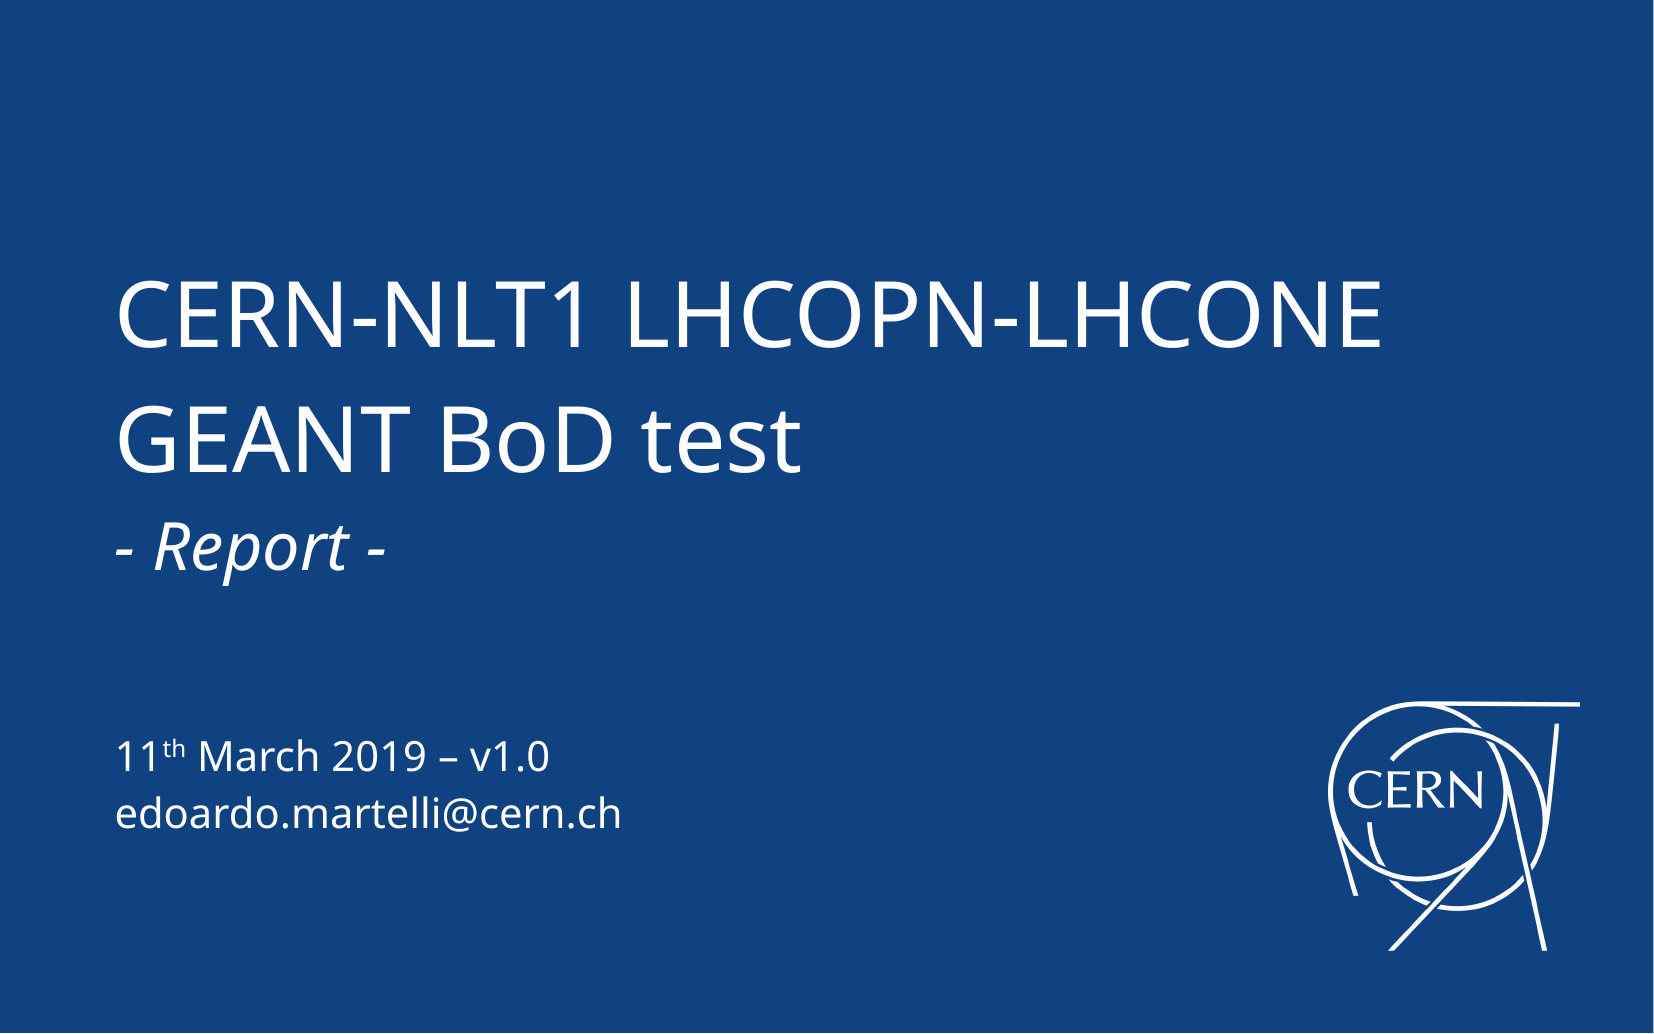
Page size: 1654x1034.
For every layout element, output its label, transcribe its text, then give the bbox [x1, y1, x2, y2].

picture [1328, 848, 1580, 952]
title CERN-NLT1 LHCOPN-LHCONE GEANT BoD test - Report - 11th March 2019 – v1.0 edoardo.martelli@cern.ch [114, 241, 1630, 848]
